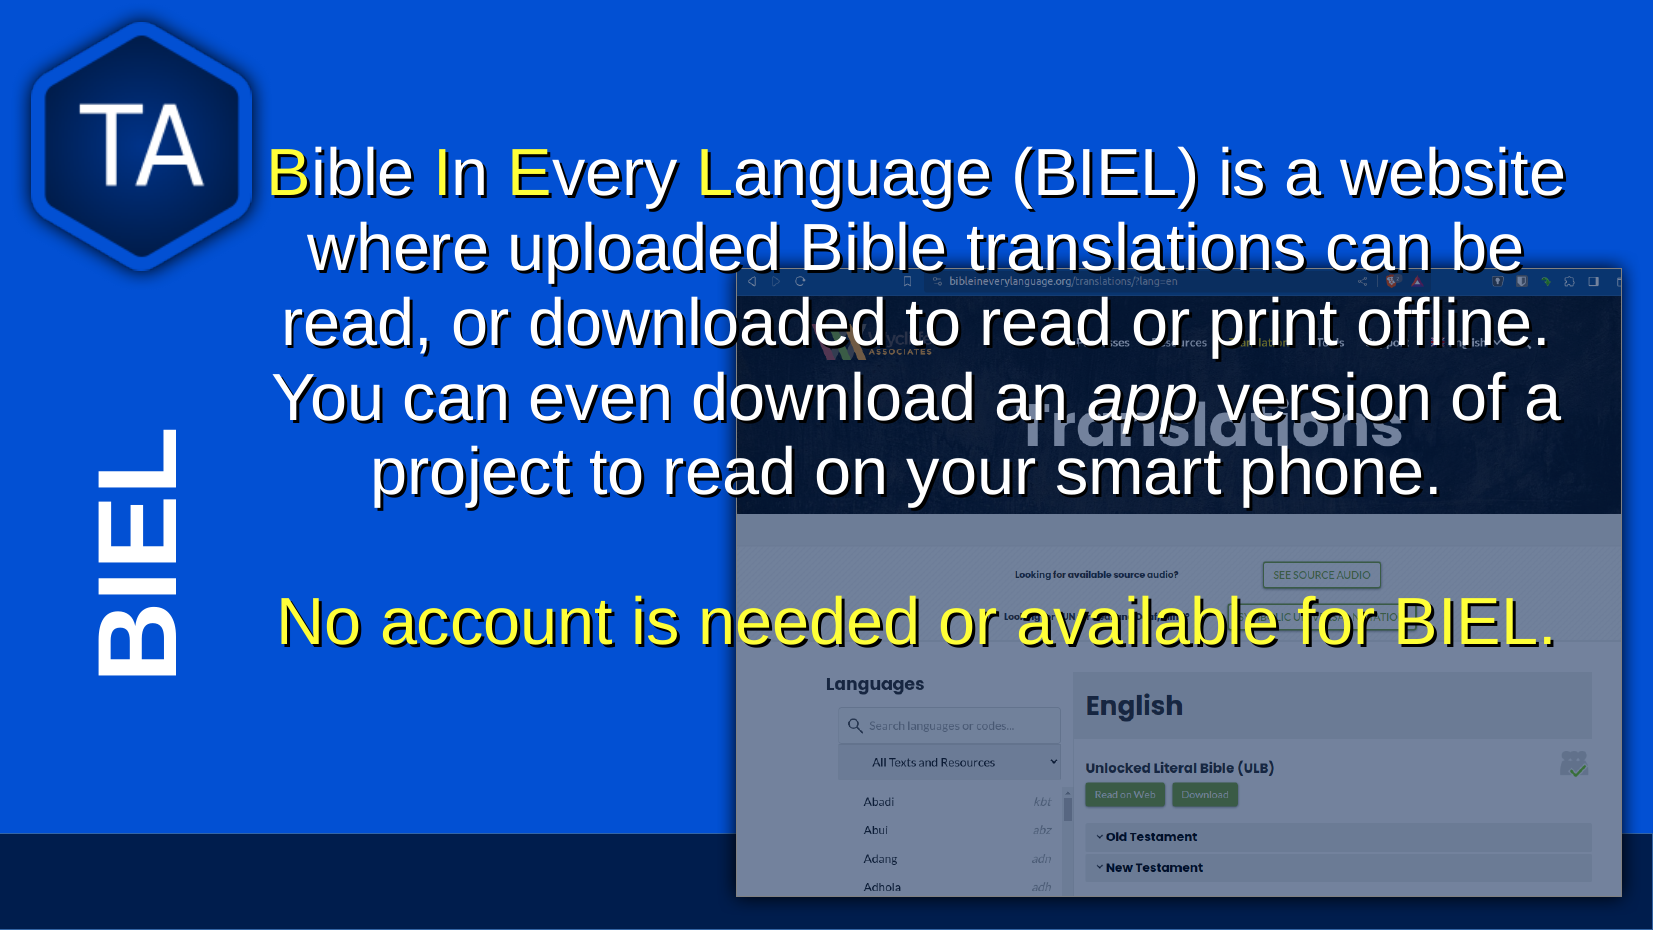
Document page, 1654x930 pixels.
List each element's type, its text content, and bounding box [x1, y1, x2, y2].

subtitle Bible In Every Language (BIEL) is a website where uploaded Bible translations can be read, or downloaded to read or print offline. You can even download an app version of a project to read on your smart phone. No account is needed or available for BIEL. [263, 25, 1571, 769]
title BIEL [55, 421, 218, 690]
picture [31, 22, 252, 271]
text_box [736, 268, 1622, 897]
